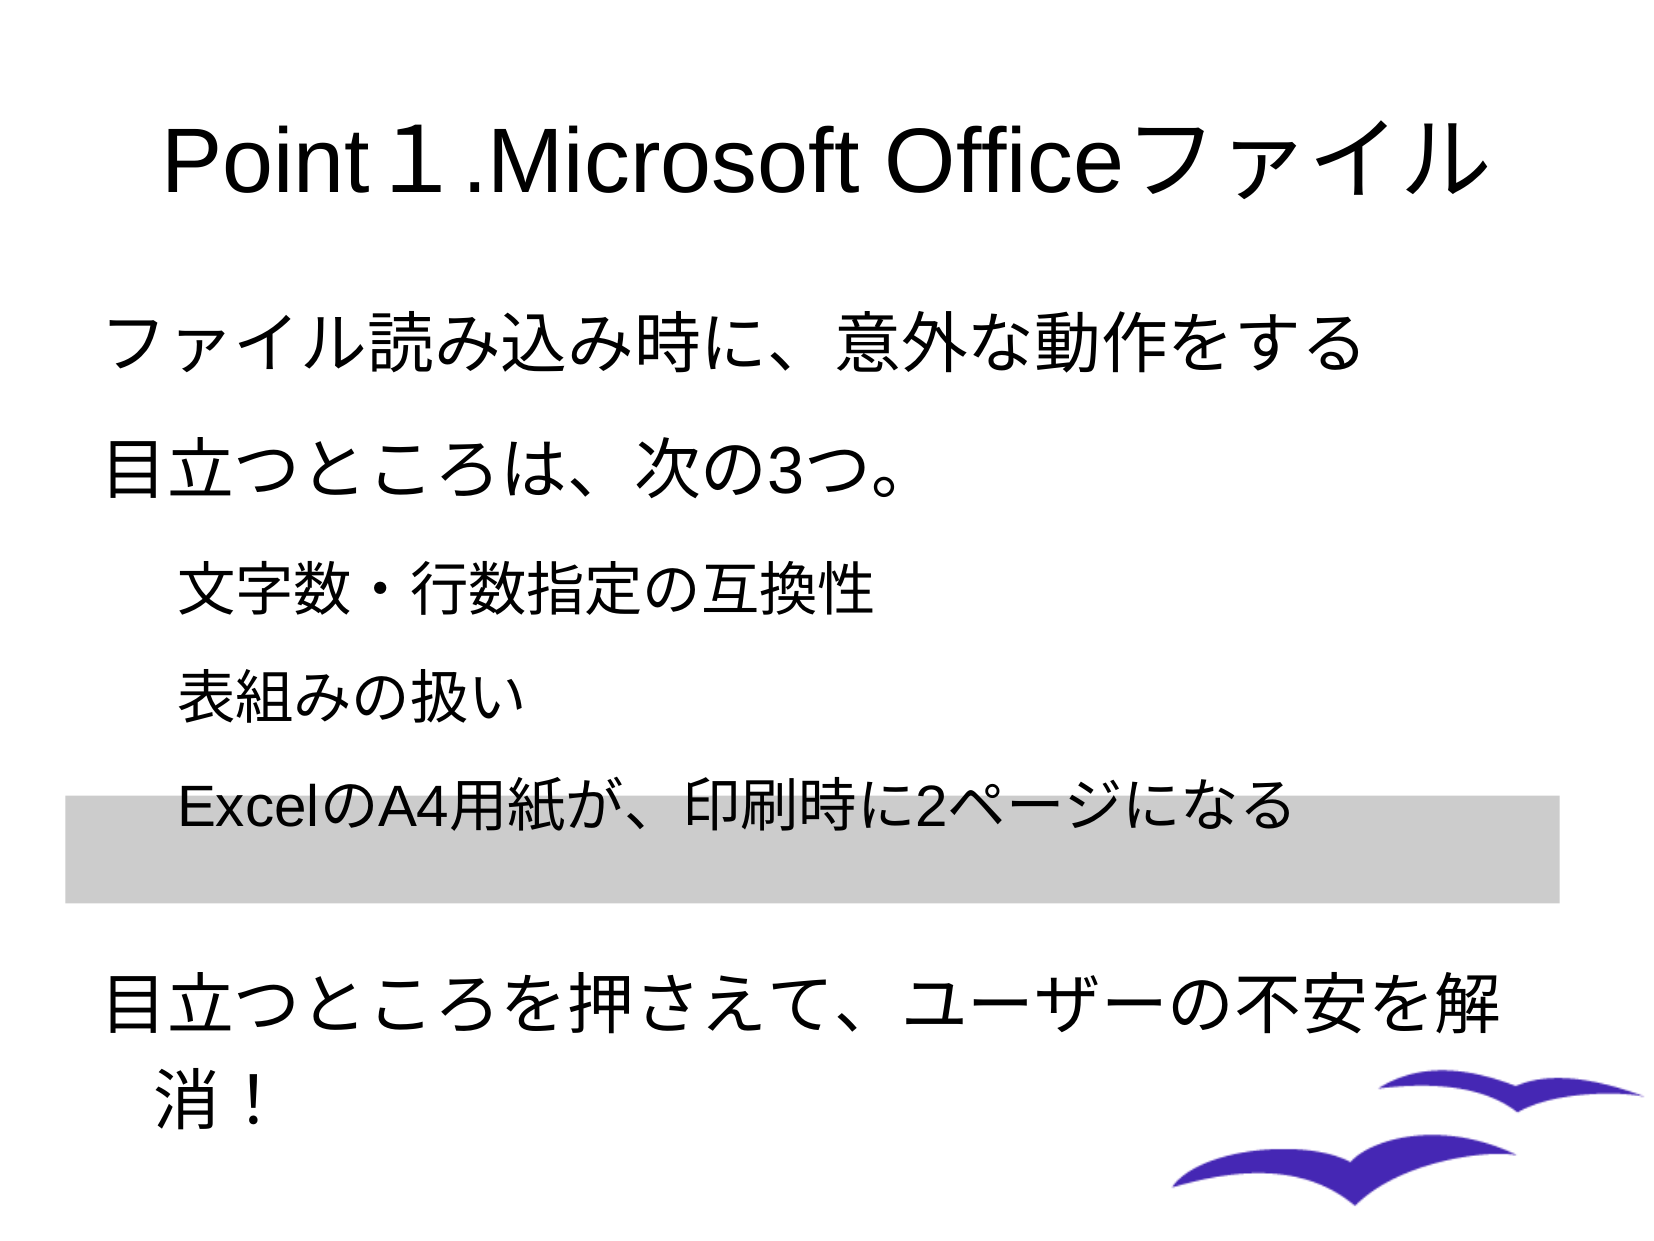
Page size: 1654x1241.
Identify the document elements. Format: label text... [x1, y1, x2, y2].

list ファイル読み込み時に、意外な動作をする 目立つところは、次の3つ。 文字数・行数指定の互換性 表組みの扱い ExcelのA4用紙が、印刷時に2ページになる 目立つところを押さえて、ユーザーの不安を解消！ [82, 290, 1571, 1094]
picture [1167, 1062, 1654, 1211]
text_box [65, 795, 82, 904]
title Point１.Microsoft Officeファイル [82, 56, 1571, 250]
